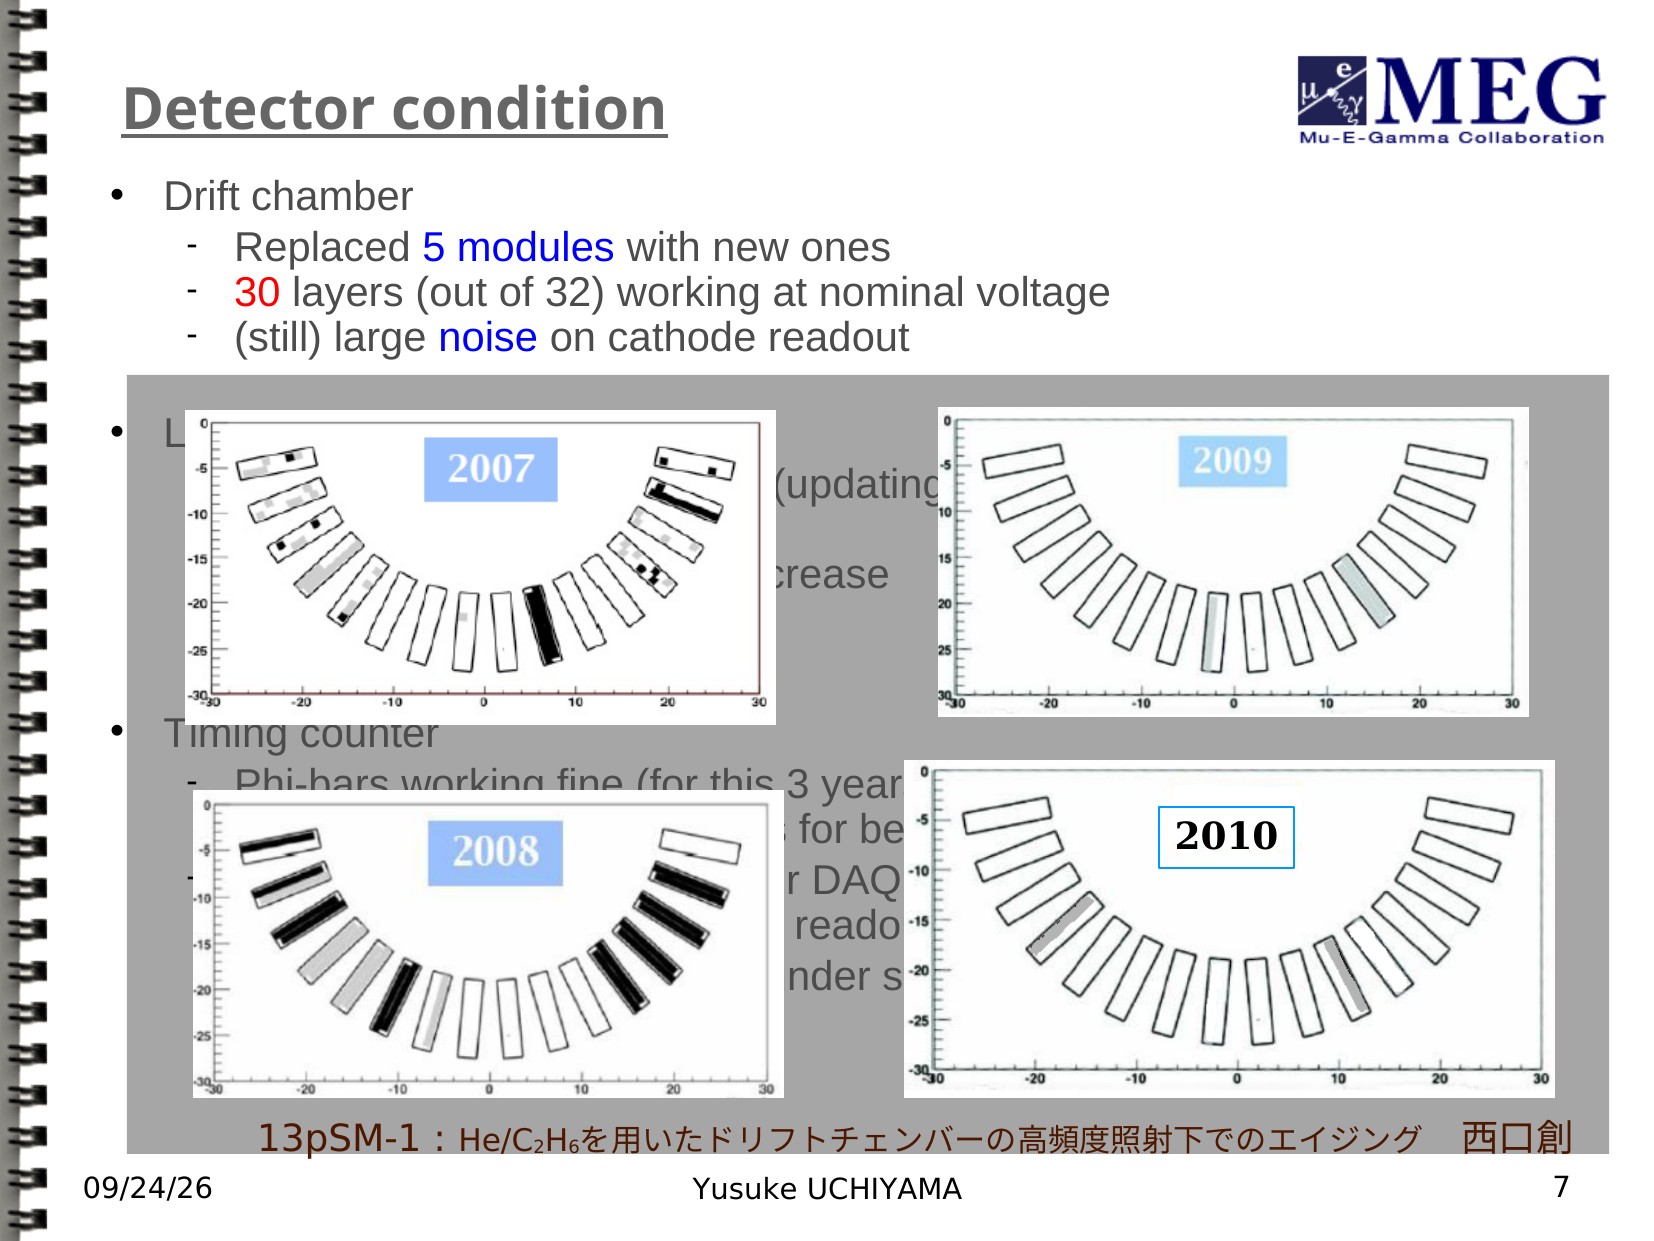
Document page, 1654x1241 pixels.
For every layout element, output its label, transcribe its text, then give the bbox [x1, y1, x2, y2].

title Detector condition [121, 50, 1300, 162]
text_box 13pSM-1 : He/C2H6を用いたドリフトチェンバーの高頻度照射下でのエイジング 西口創 [242, 1101, 1596, 1169]
text_box 2010 [1158, 807, 1295, 868]
picture [0, 0, 1654, 1241]
list Drift chamber Replaced 5 modules with new ones 30 layers (out of 32) working at nominal voltage (still) large noise on cathode readout Liquid xenon Slightly higher light yield (full (updating best record)) A few PMTs becoming dead Continuous PMT gain decrease Total 7 dead channels Timing counter Phi-bars working fine (for this 3 years) Optimization of thresholds for better timing resolution are ongoing Z-fibers just integrated into our DAQ Conditioning, noise study, readout tuning under way Integrating into trigger is under study [92, 174, 1571, 1094]
text_box [126, 374, 1610, 1154]
